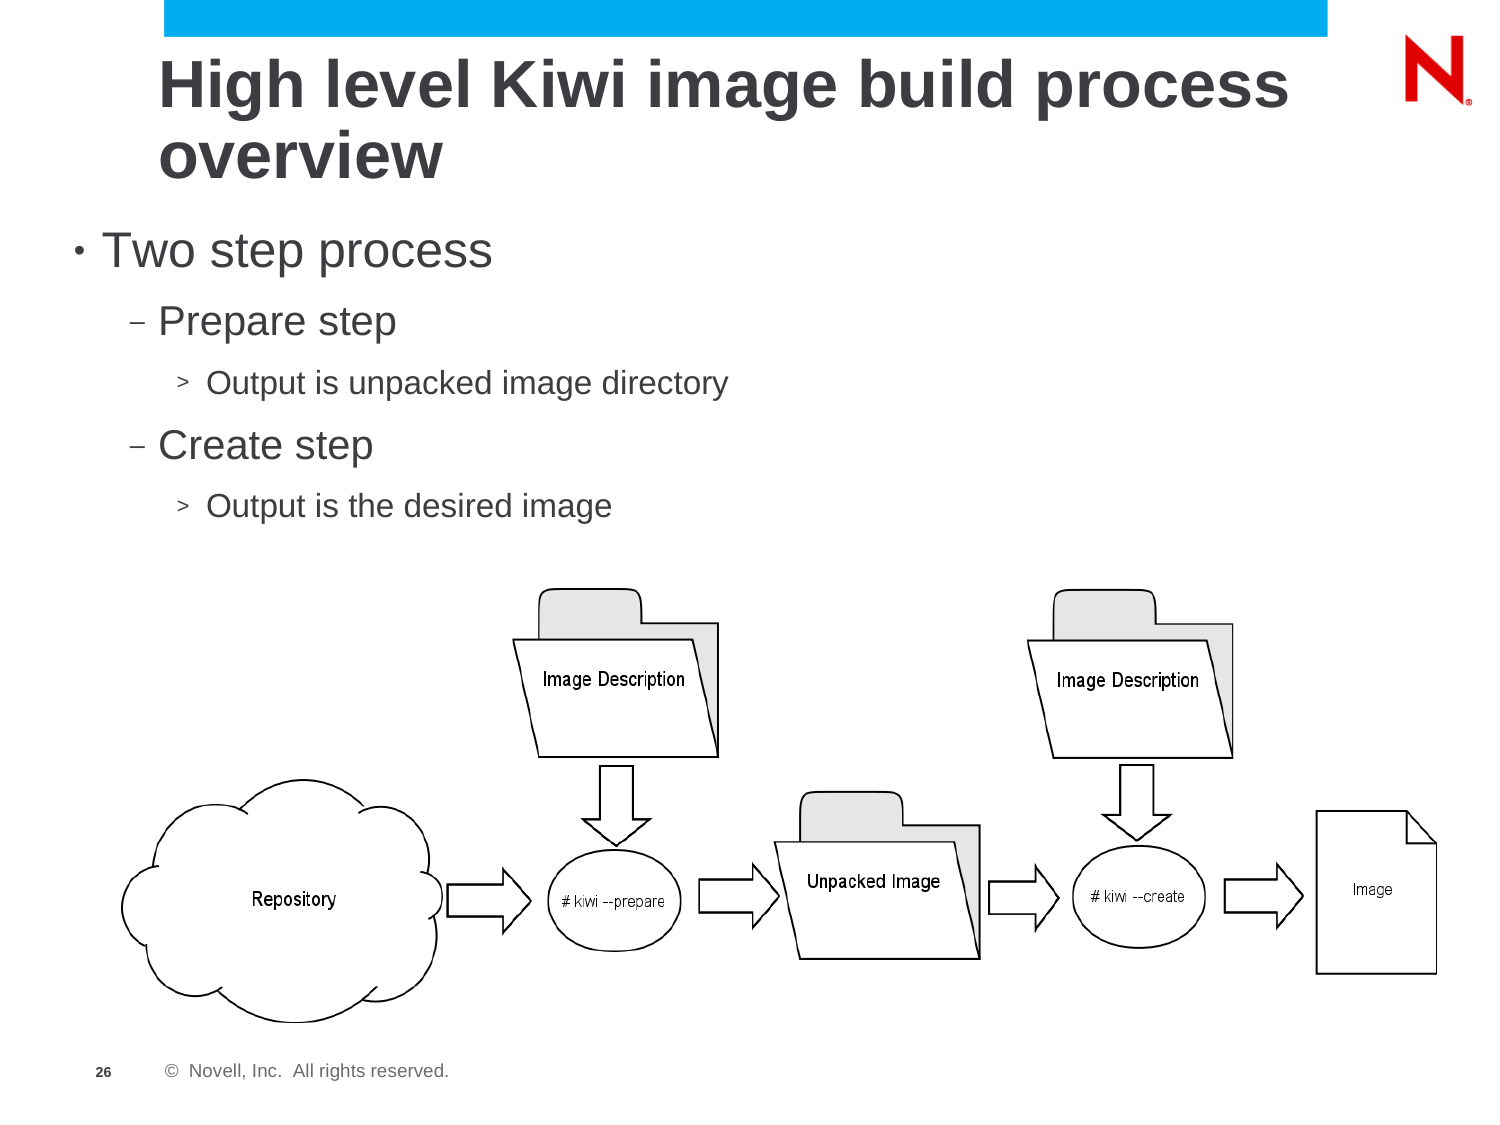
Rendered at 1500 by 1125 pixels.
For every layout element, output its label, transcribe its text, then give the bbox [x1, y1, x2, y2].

picture [1403, 32, 1473, 107]
picture [121, 588, 1437, 1023]
title High level Kiwi image build process overview [158, 40, 1380, 203]
list Two step process Prepare step Output is unpacked image directory Create step Output is the desired image [73, 219, 1404, 513]
